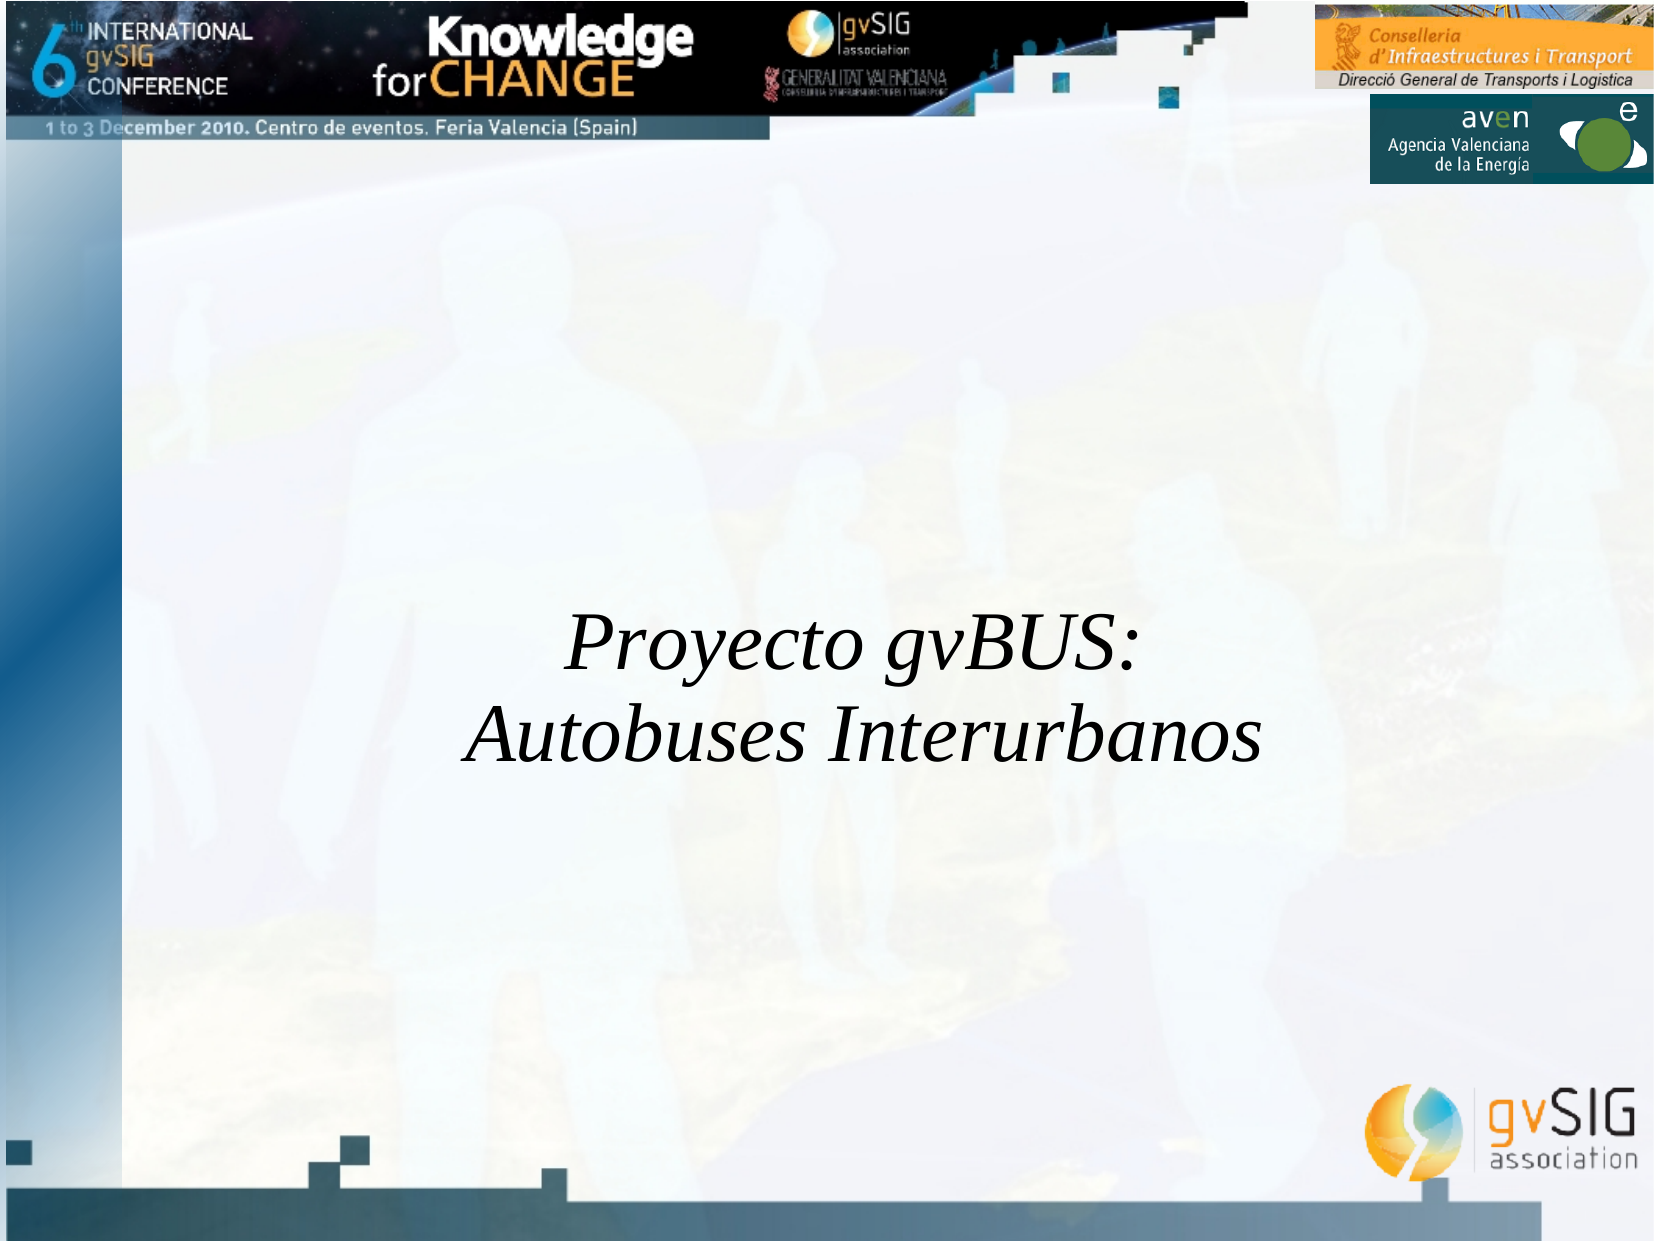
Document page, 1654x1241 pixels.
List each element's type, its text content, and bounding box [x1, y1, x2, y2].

picture [6, 0, 1654, 1241]
text_box Proyecto gvBUS: Autobuses Interurbanos [127, 316, 1603, 1198]
